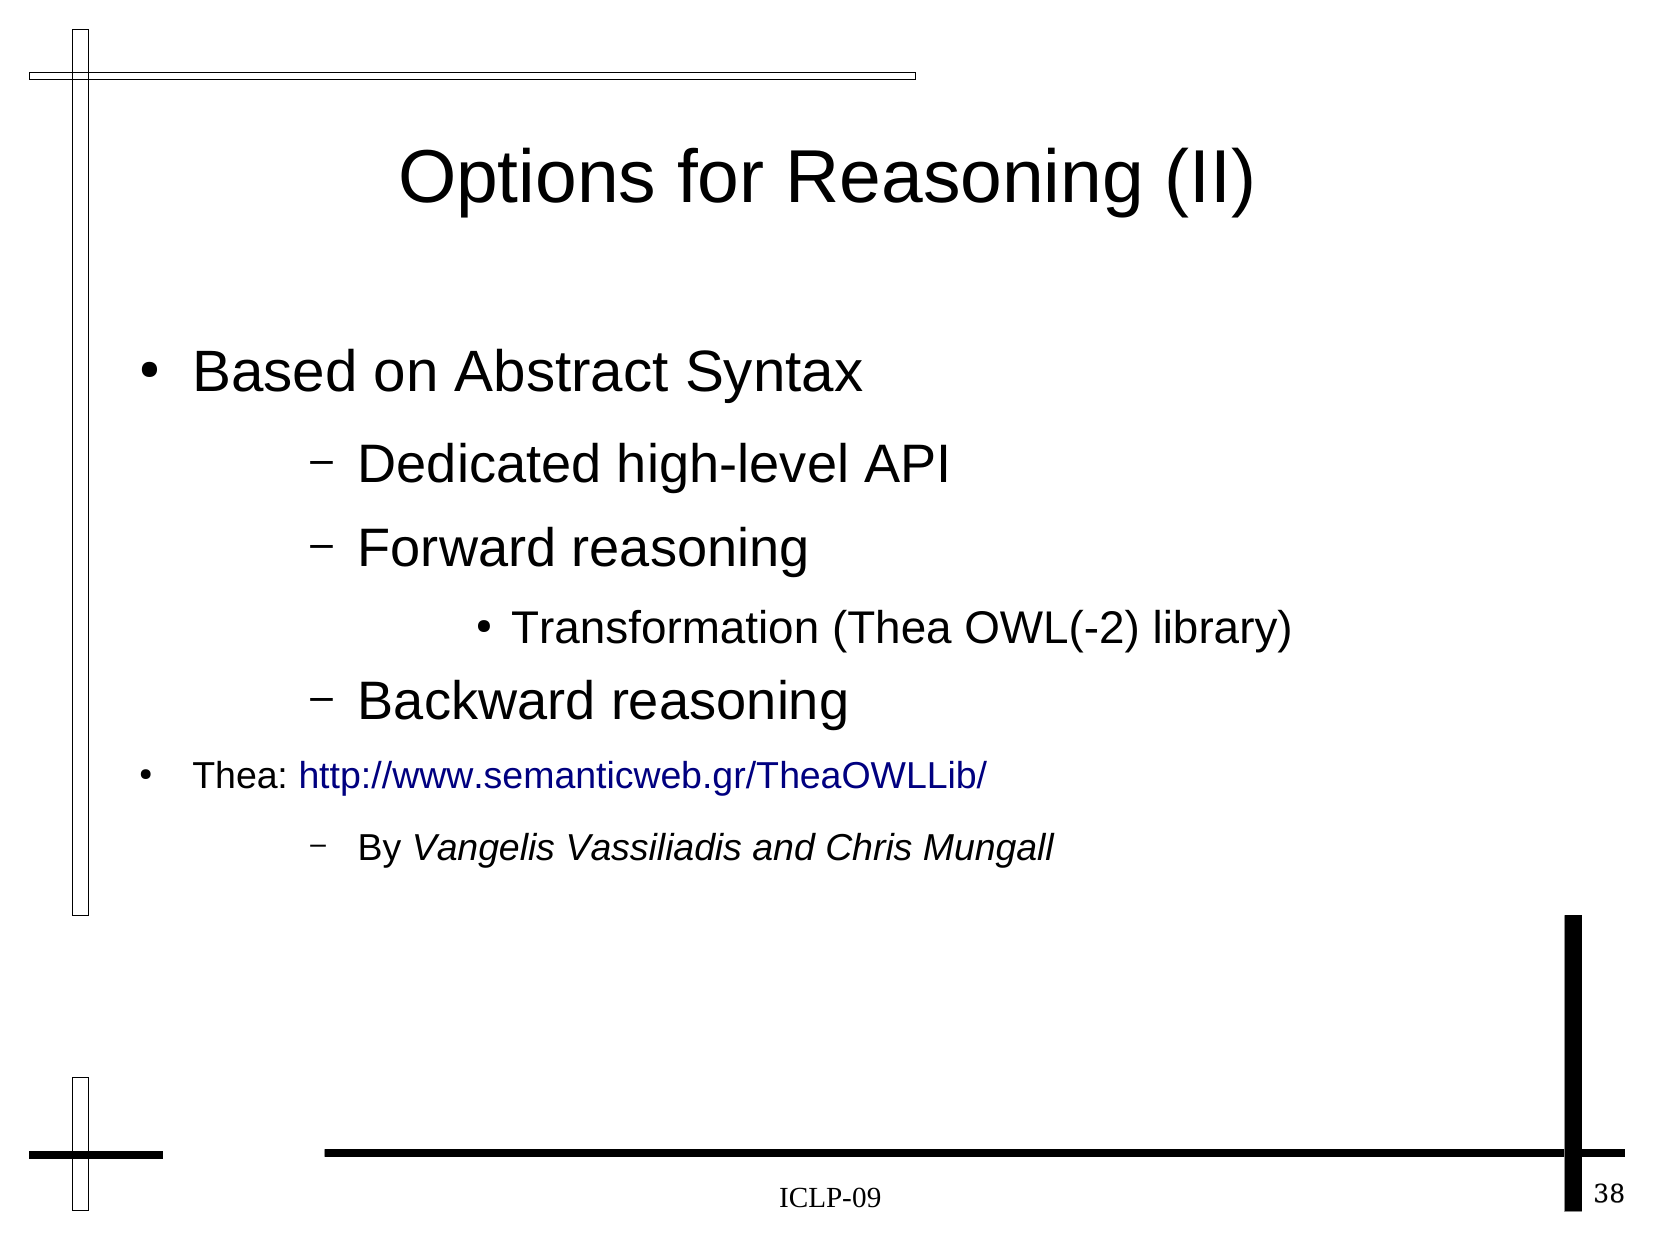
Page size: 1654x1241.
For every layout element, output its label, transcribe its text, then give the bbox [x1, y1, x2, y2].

list Based on Abstract Syntax Dedicated high-level API Forward reasoning Transformation (Thea OWL(-2) library) Backward reasoning Thea: http://www.semanticweb.gr/TheaOWLLib/ By Vangelis Vassiliadis and Chris Mungall [121, 338, 1534, 1127]
title Options for Reasoning (II) [121, 88, 1534, 266]
